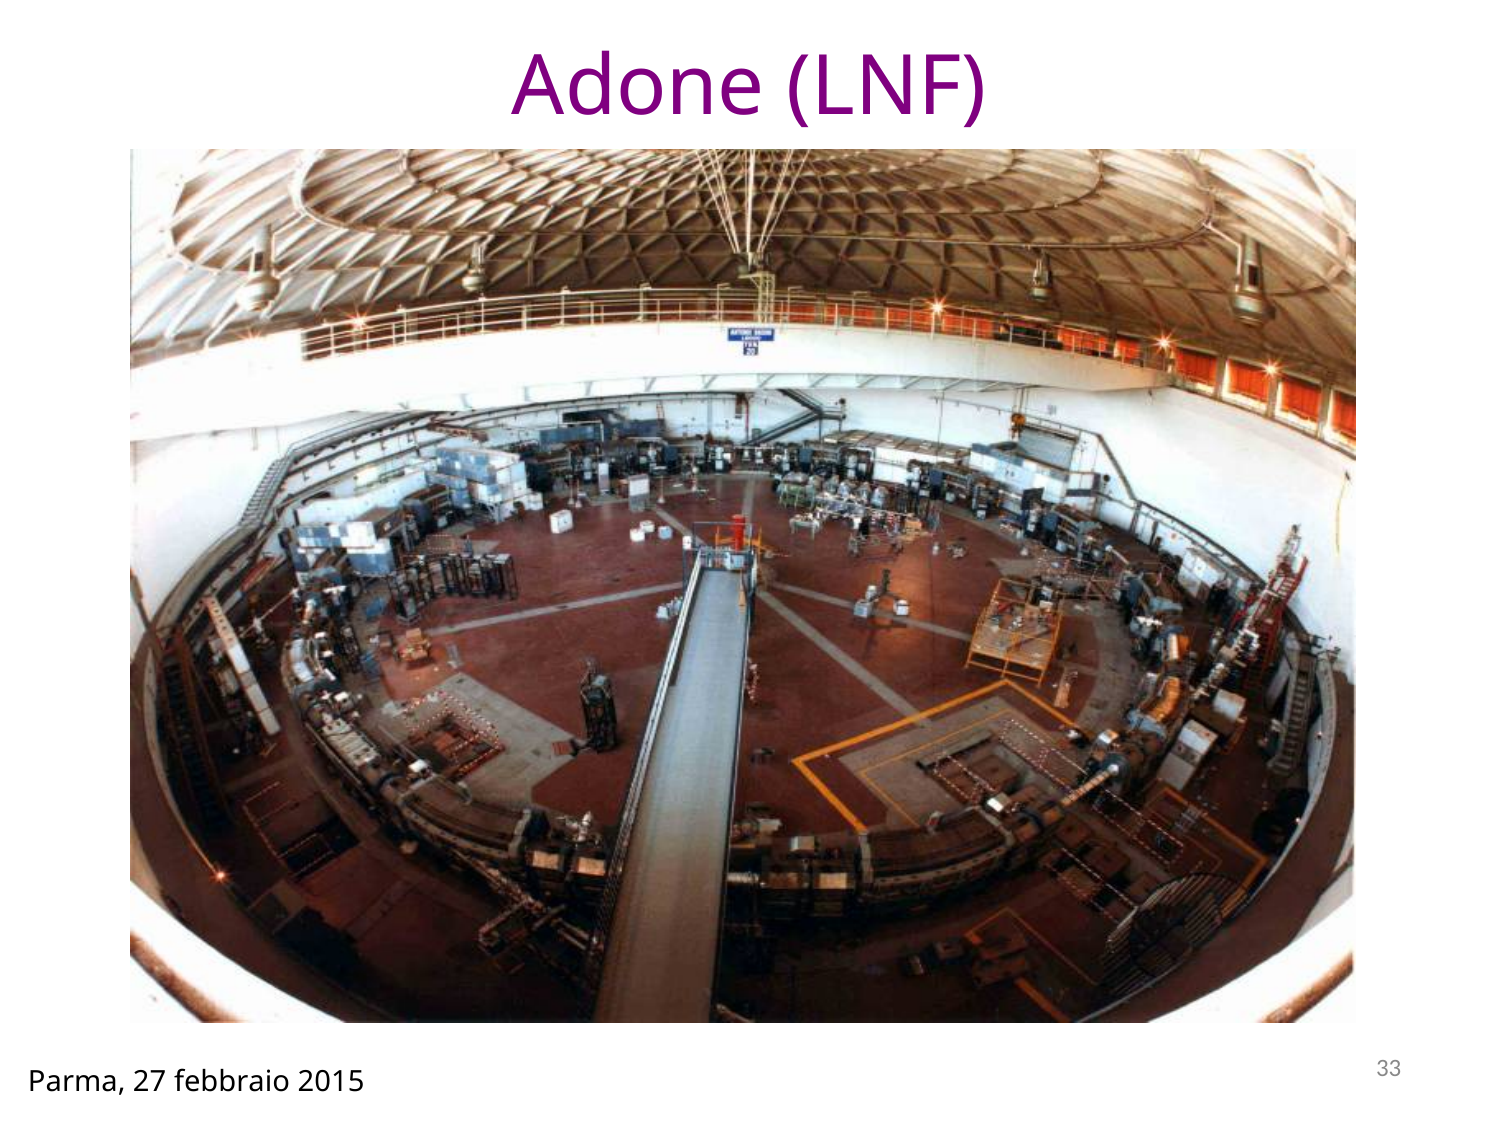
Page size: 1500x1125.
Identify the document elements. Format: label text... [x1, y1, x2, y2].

picture [130, 149, 1356, 1023]
text_box <number> [1074, 1042, 1417, 1095]
text_box Adone (LNF) [75, 0, 1424, 148]
